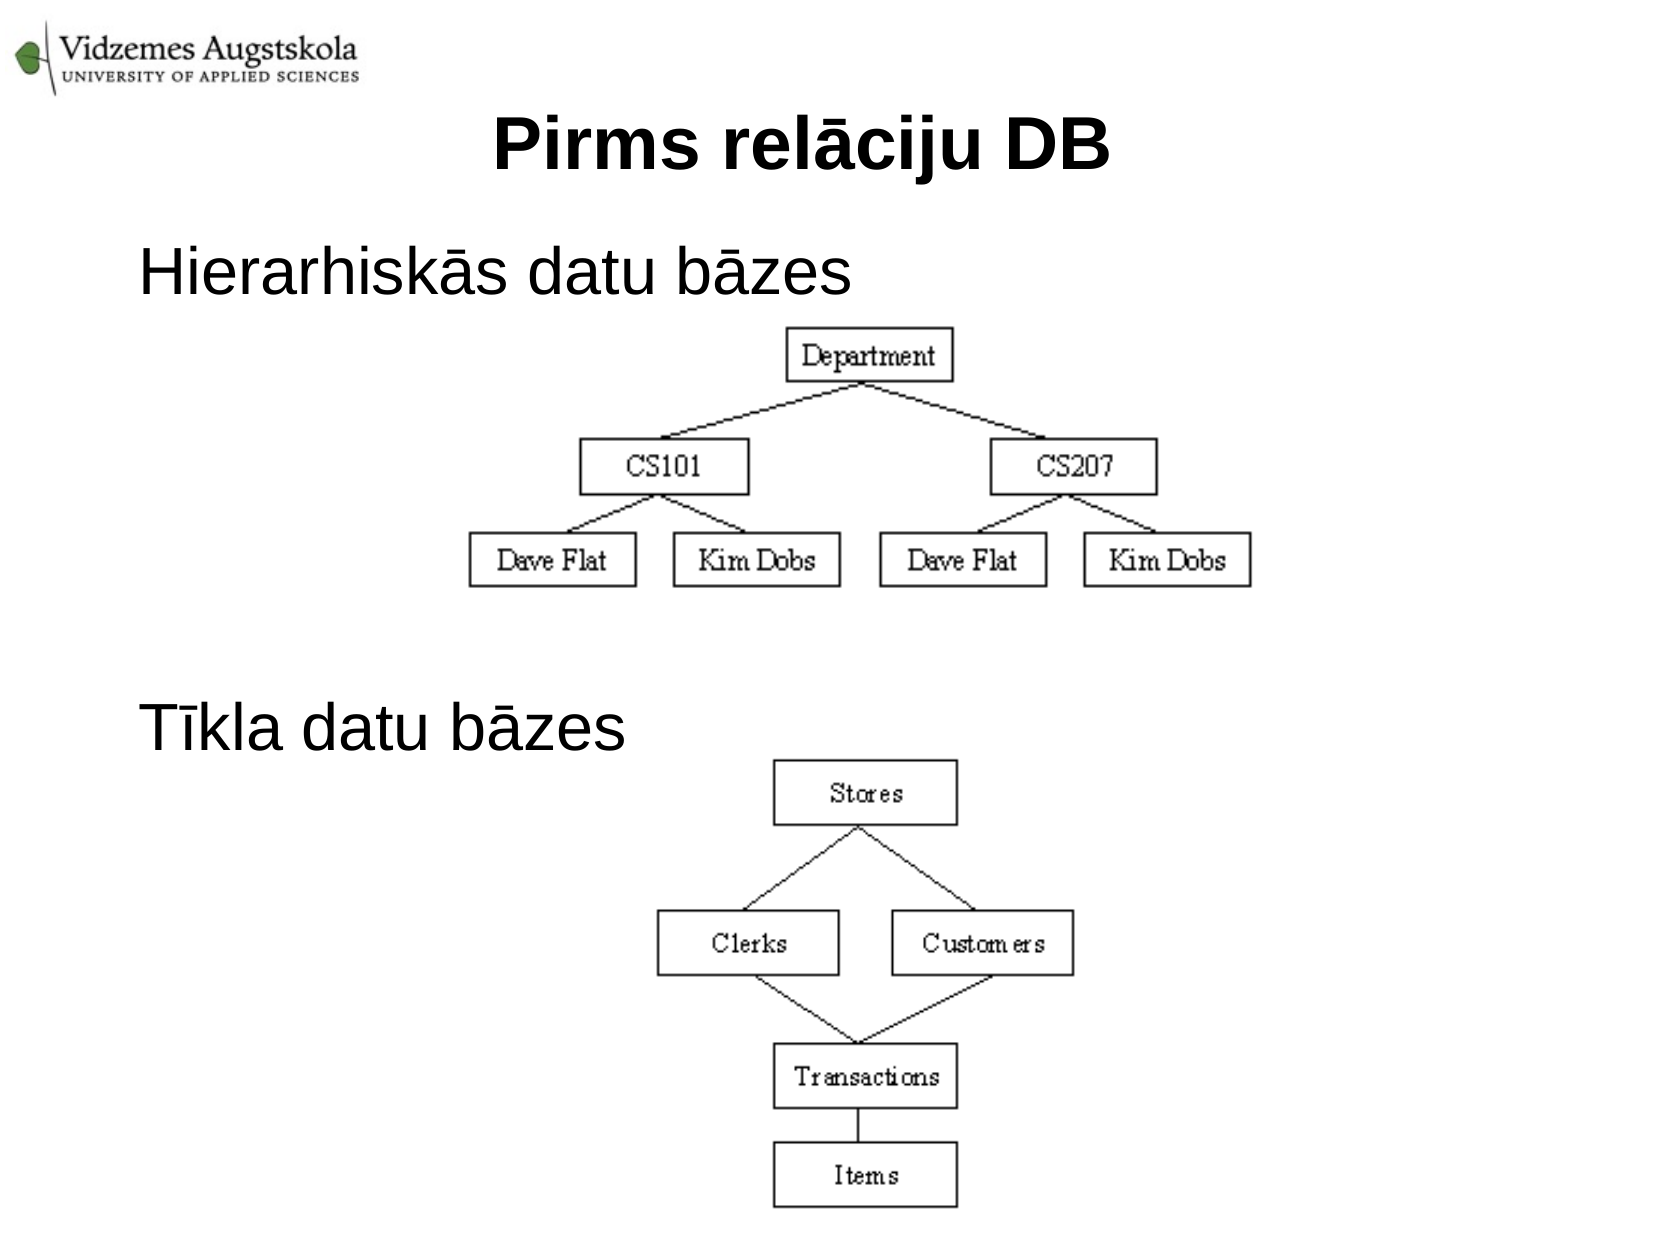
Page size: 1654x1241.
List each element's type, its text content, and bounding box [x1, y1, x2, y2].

picture [5, 2, 368, 113]
picture [460, 318, 1269, 600]
list Hierarhiskās datu bāzes Tīkla datu bāzes [82, 236, 1569, 1107]
title Pirms relāciju DB [94, 96, 1512, 195]
picture [649, 732, 1079, 1217]
